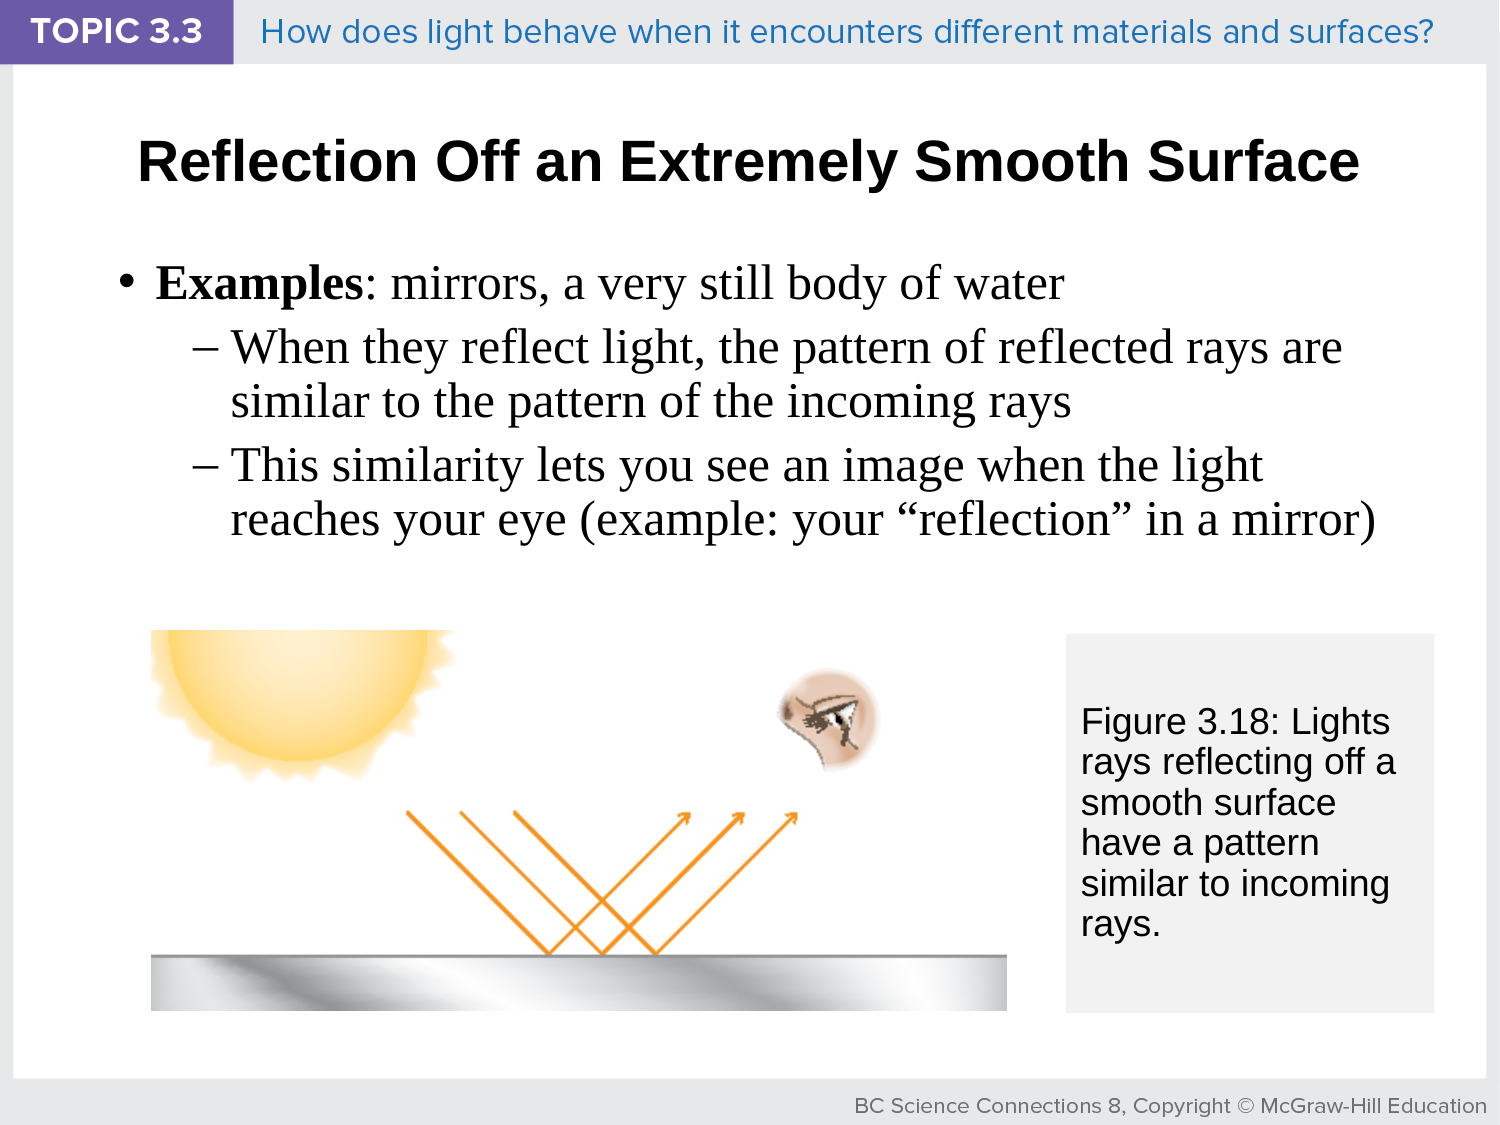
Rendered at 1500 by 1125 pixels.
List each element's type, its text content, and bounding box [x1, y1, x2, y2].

list Figure 3.18: Lights rays reflecting off a smooth surface have a pattern similar to incoming rays. [1065, 633, 1435, 1014]
list Examples: mirrors, a very still body of water When they reflect light, the pattern of reflected rays are similar to the pattern of the incoming rays This similarity lets you see an image when the light reaches your eye (example: your “reflection” in a mirror) [103, 248, 1435, 1014]
title Reflection Off an Extremely Smooth Surface [103, 76, 1397, 248]
picture [0, 0, 1500, 1082]
